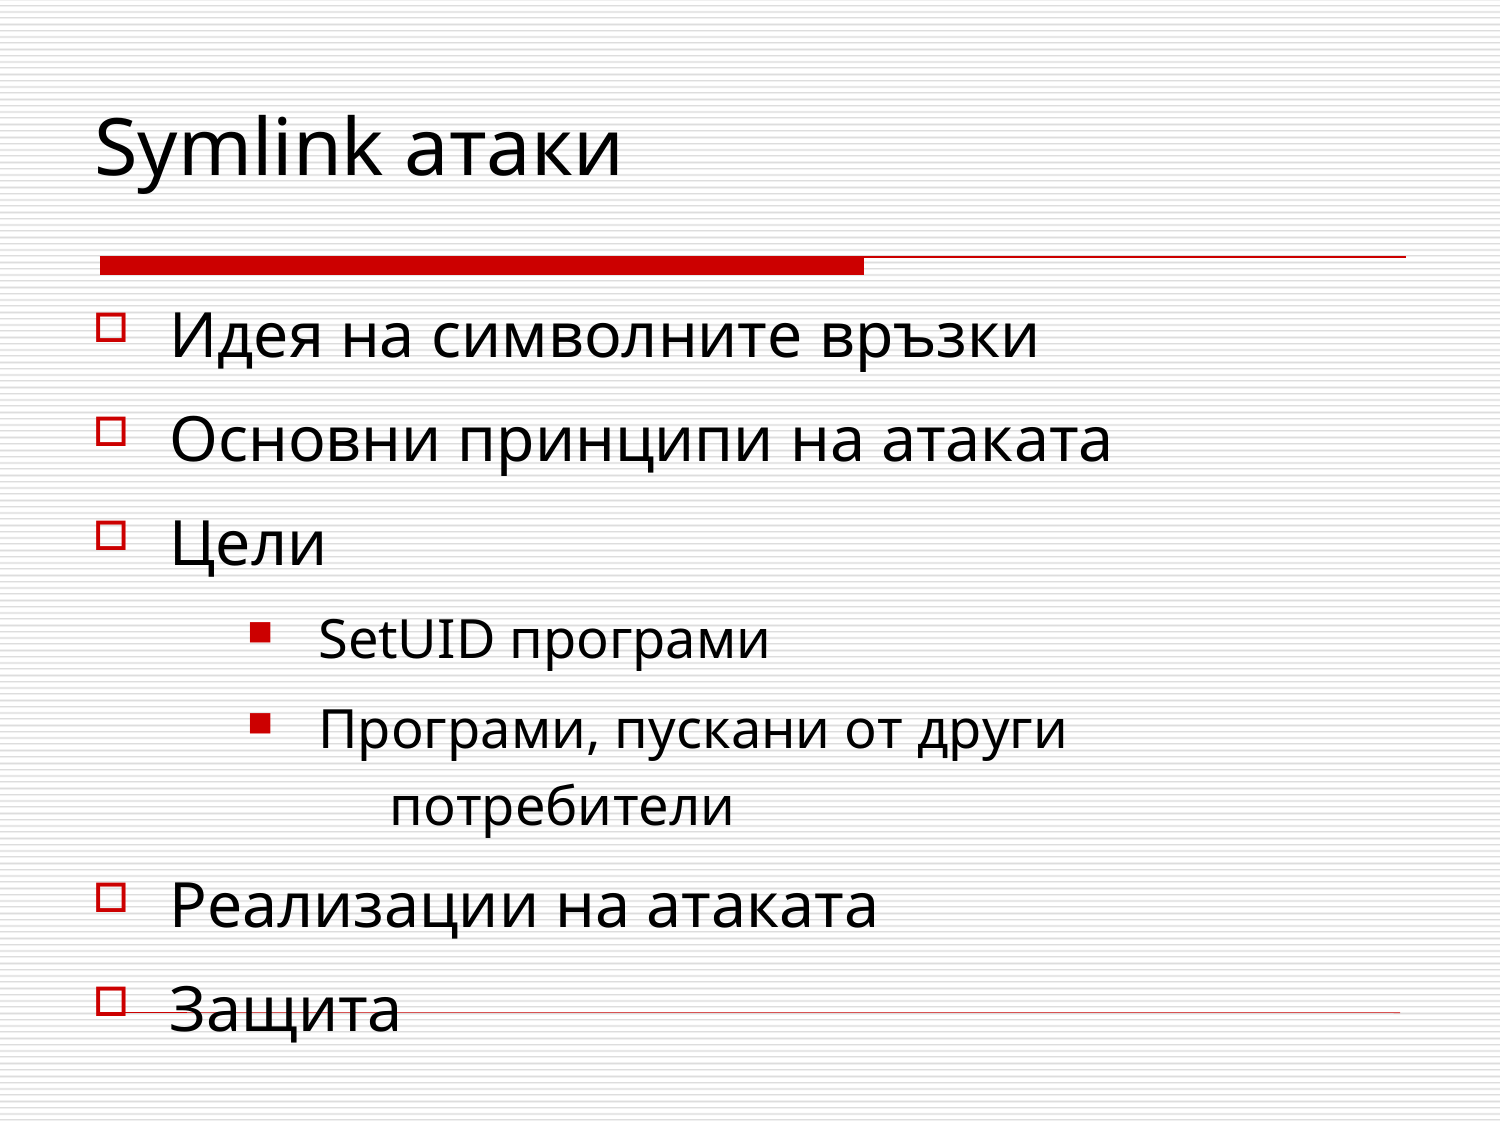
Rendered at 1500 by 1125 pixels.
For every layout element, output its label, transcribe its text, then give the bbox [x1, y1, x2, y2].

list Идея на символните връзки Основни принципи на атаката Цели SetUID програми Програми, пускани от други потребители Реализации на атаката Защита [92, 287, 1405, 988]
title Symlink атаки [94, 35, 1407, 249]
picture [0, 0, 1500, 1125]
